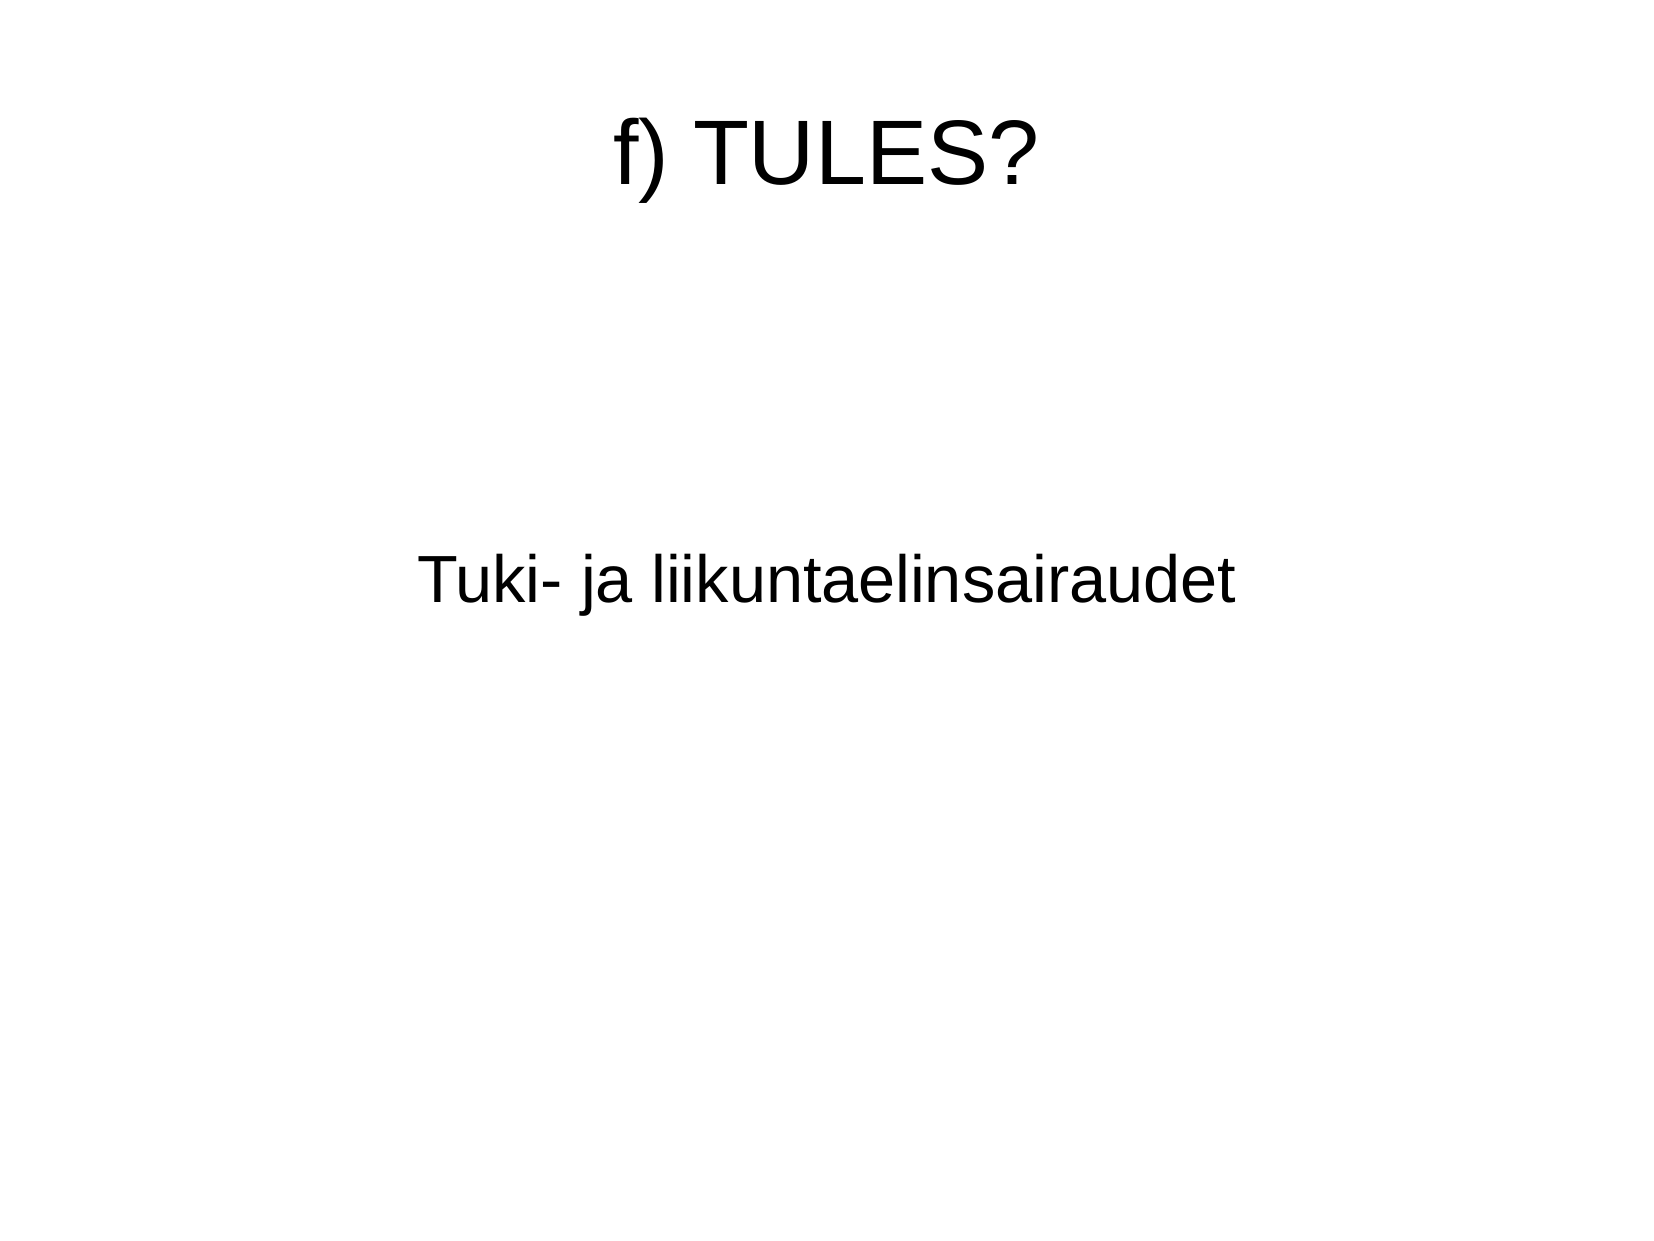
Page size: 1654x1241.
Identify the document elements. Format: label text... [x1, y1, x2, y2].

subtitle Tuki- ja liikuntaelinsairaudet [82, 49, 1571, 1109]
